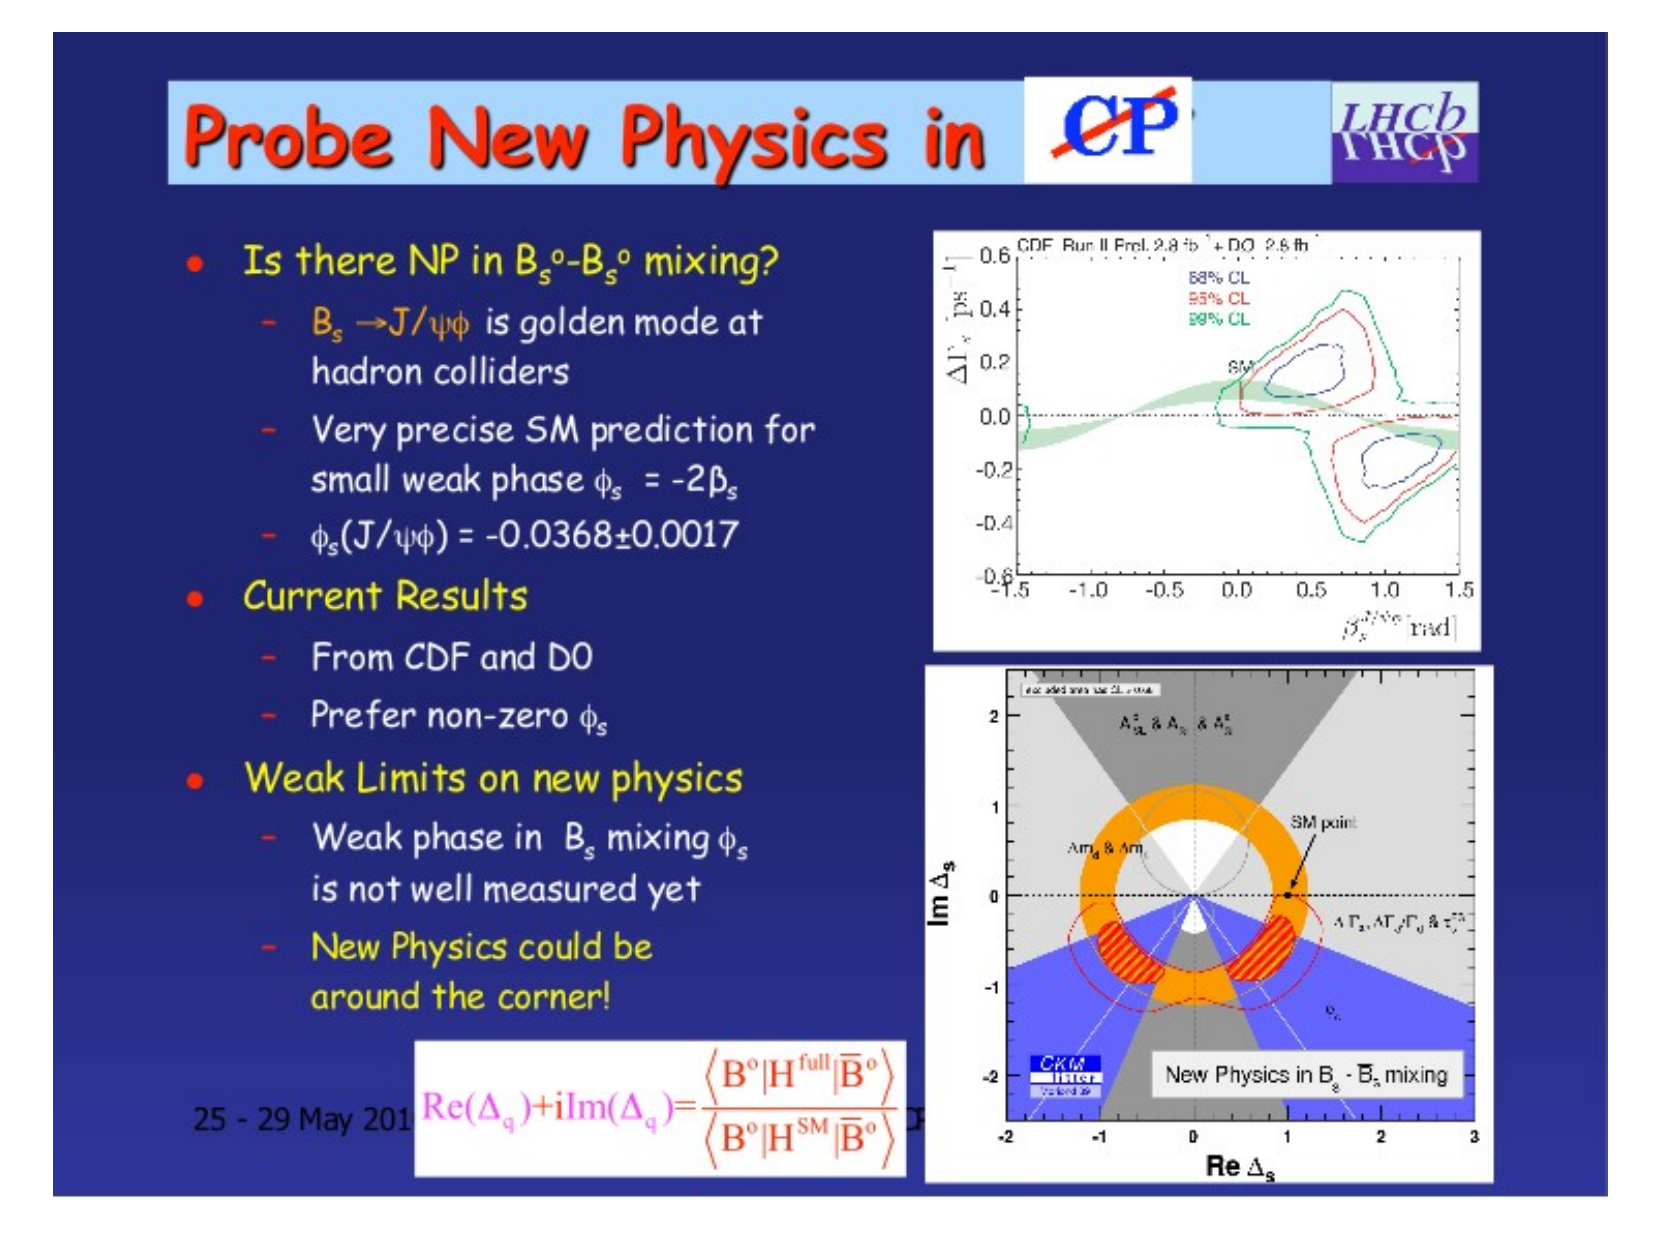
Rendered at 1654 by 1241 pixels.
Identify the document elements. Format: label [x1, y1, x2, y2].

picture [53, 32, 1608, 1199]
